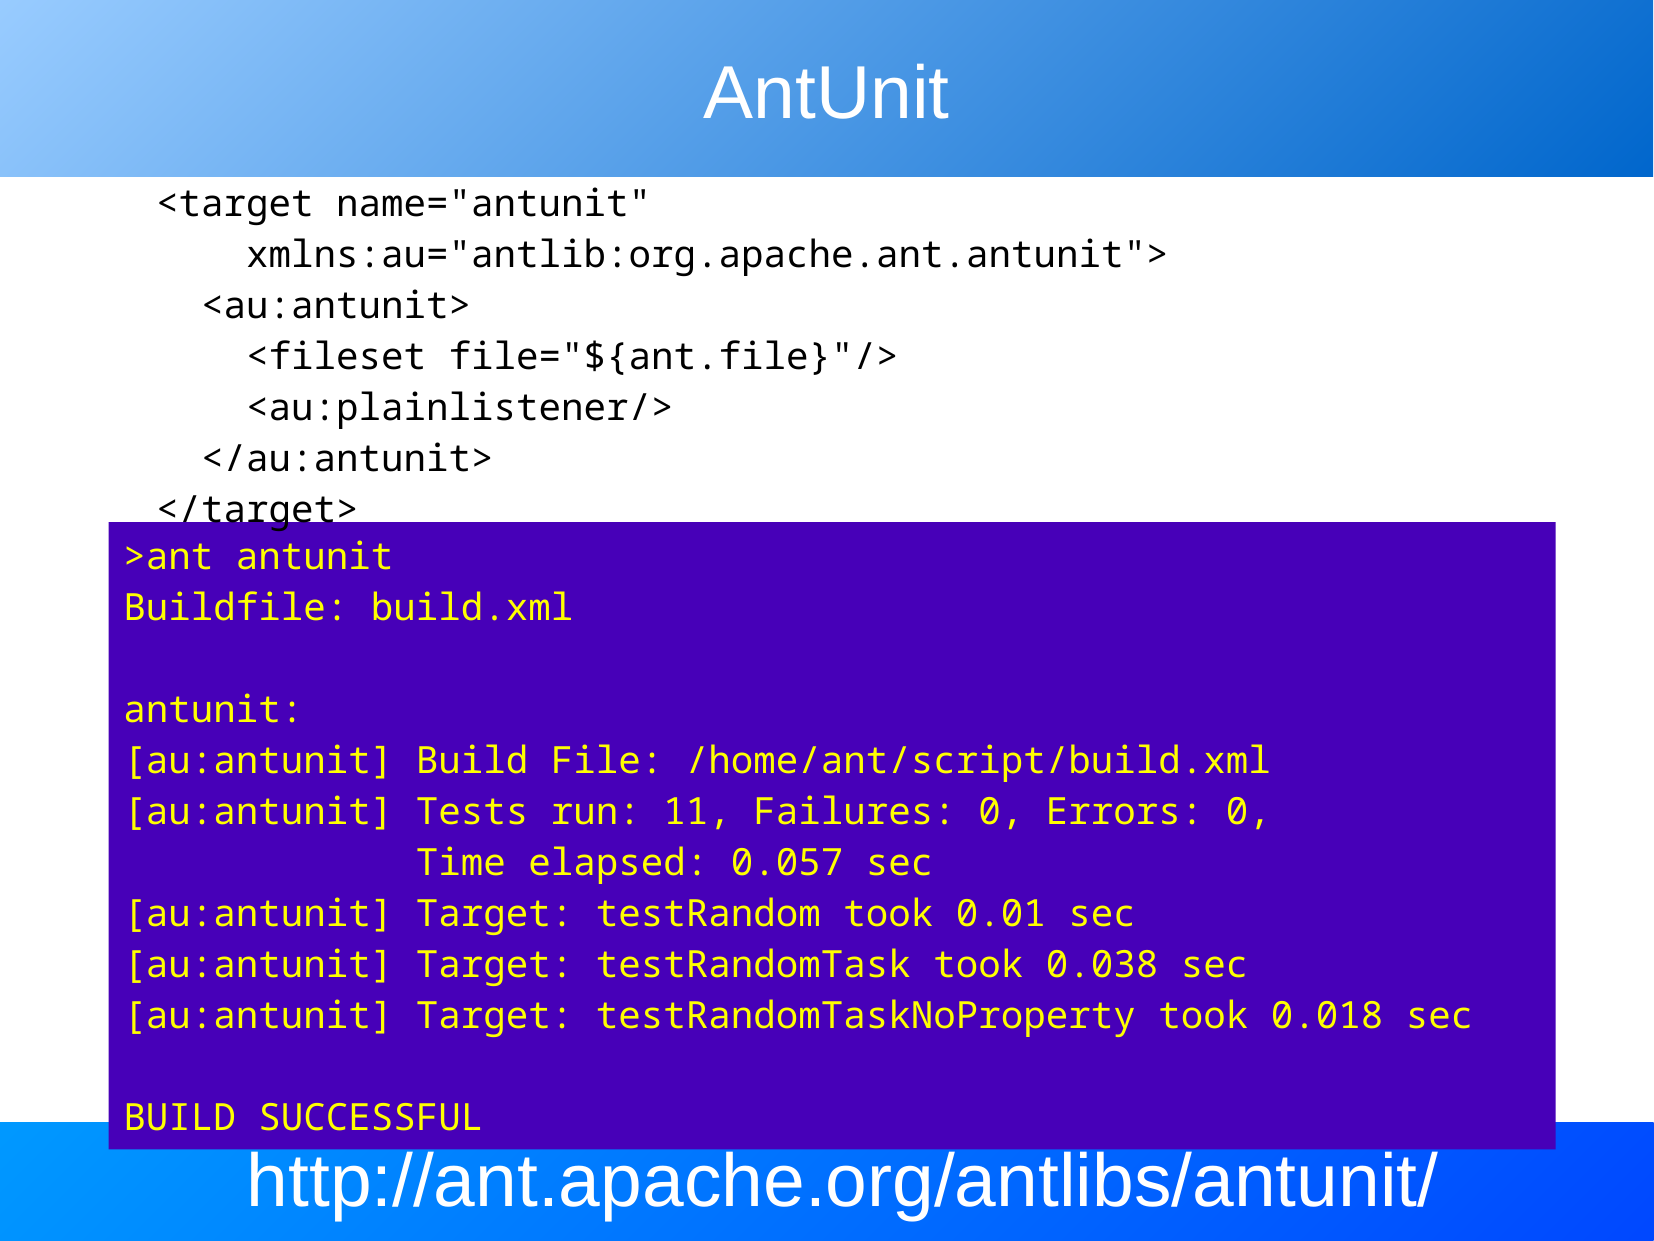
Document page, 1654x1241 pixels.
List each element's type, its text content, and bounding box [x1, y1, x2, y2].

title AntUnit [82, 22, 1571, 163]
text_box <target name="antunit" xmlns:au="antlib:org.apache.ant.antunit"> <au:antunit> <fileset file="${ant.file}"/> <au:plainlistener/> </au:antunit> </target> [141, 192, 1589, 518]
title http://ant.apache.org/antlibs/antunit/ [179, 1136, 1506, 1225]
text_box >ant antunit Buildfile: build.xml antunit: [au:antunit] Build File: /home/ant/script/build.xml [au:antunit] Tests run: 11, Failures: 0, Errors: 0, Time elapsed: 0.057 sec [au:antunit] Target: testRandom took 0.01 sec [au:antunit] Target: testRandomTask took 0.038 sec [au:antunit] Target: testRandomTaskNoProperty took 0.018 sec BUILD SUCCESSFUL [108, 585, 1556, 1087]
